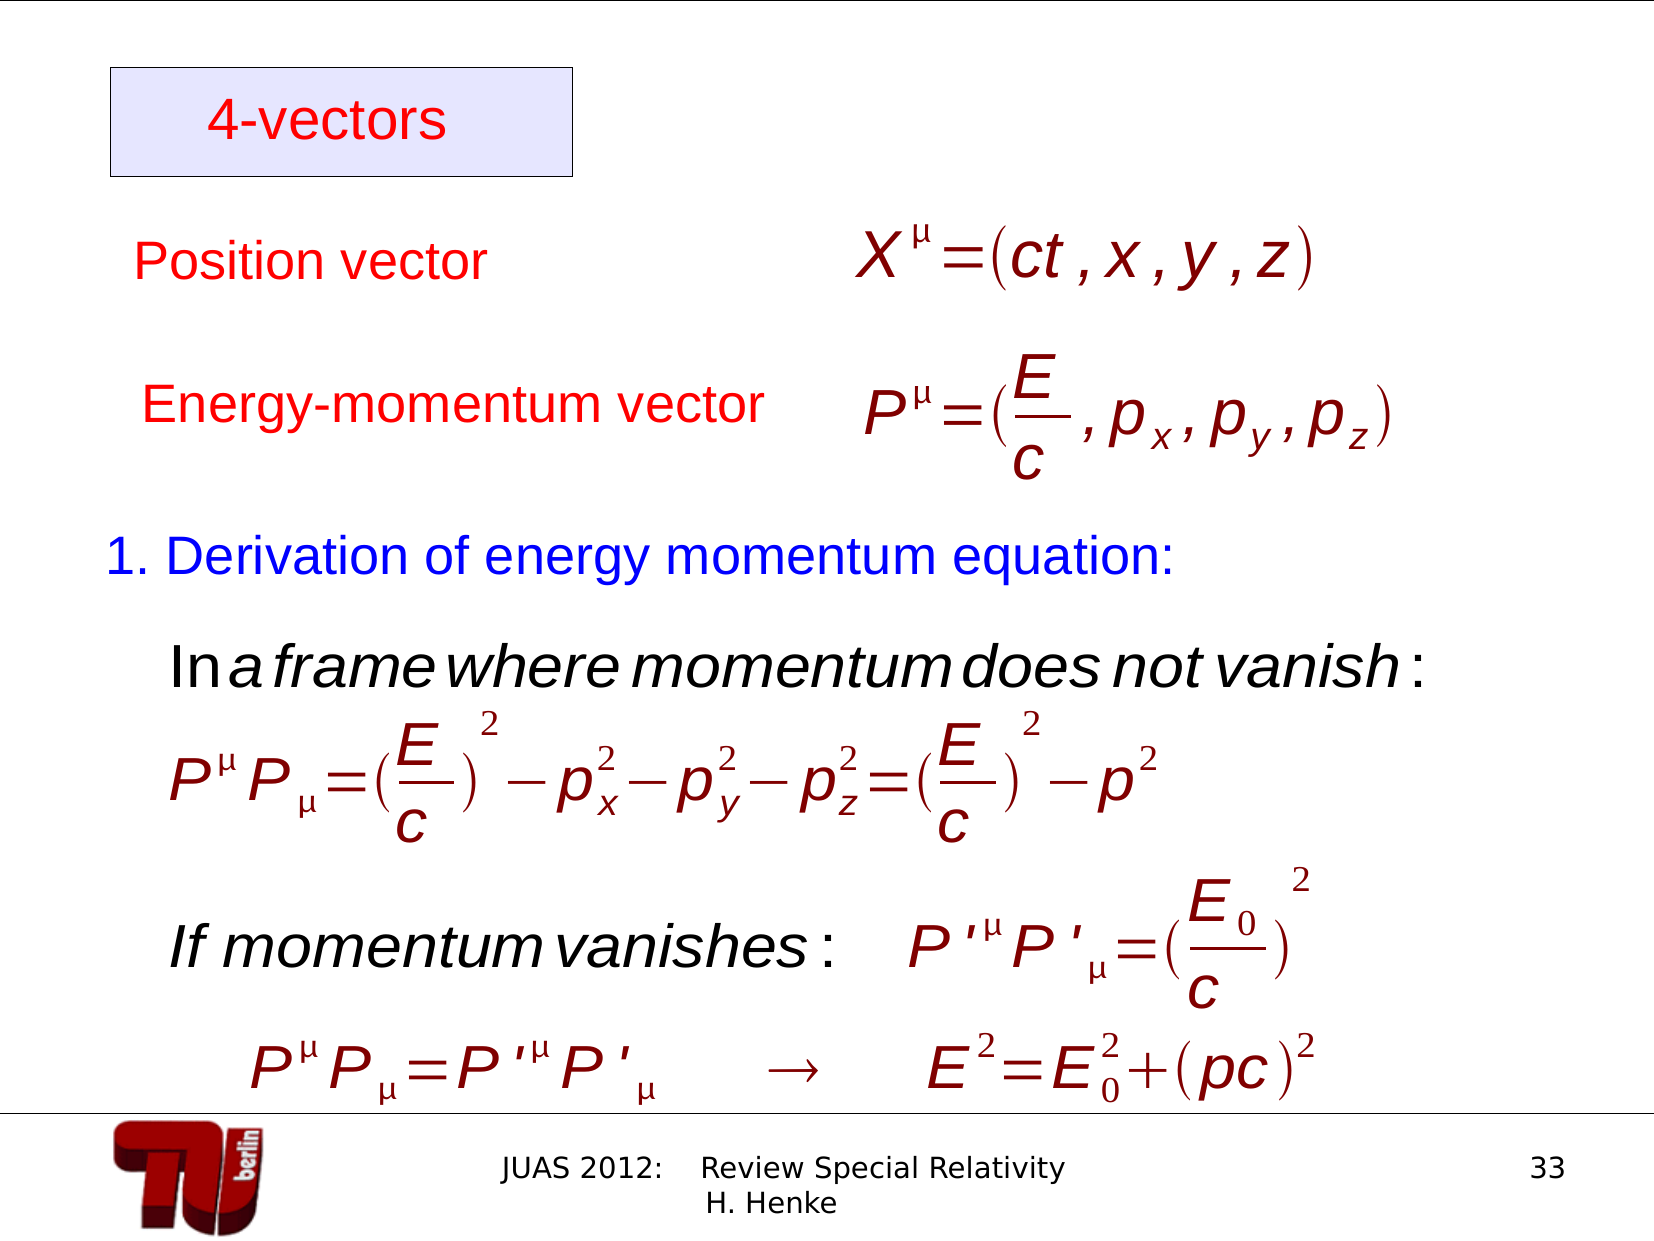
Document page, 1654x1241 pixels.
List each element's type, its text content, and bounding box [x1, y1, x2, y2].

text_box 4-vectors [192, 79, 472, 159]
chart [857, 340, 1401, 493]
text_box Position vector [118, 223, 542, 299]
text_box 1. Derivation of energy momentum equation: [90, 518, 1196, 594]
text_box [110, 67, 573, 177]
text_box Energy-momentum vector [126, 365, 789, 442]
chart [162, 631, 1434, 1111]
chart [845, 211, 1323, 293]
picture [112, 1119, 265, 1238]
